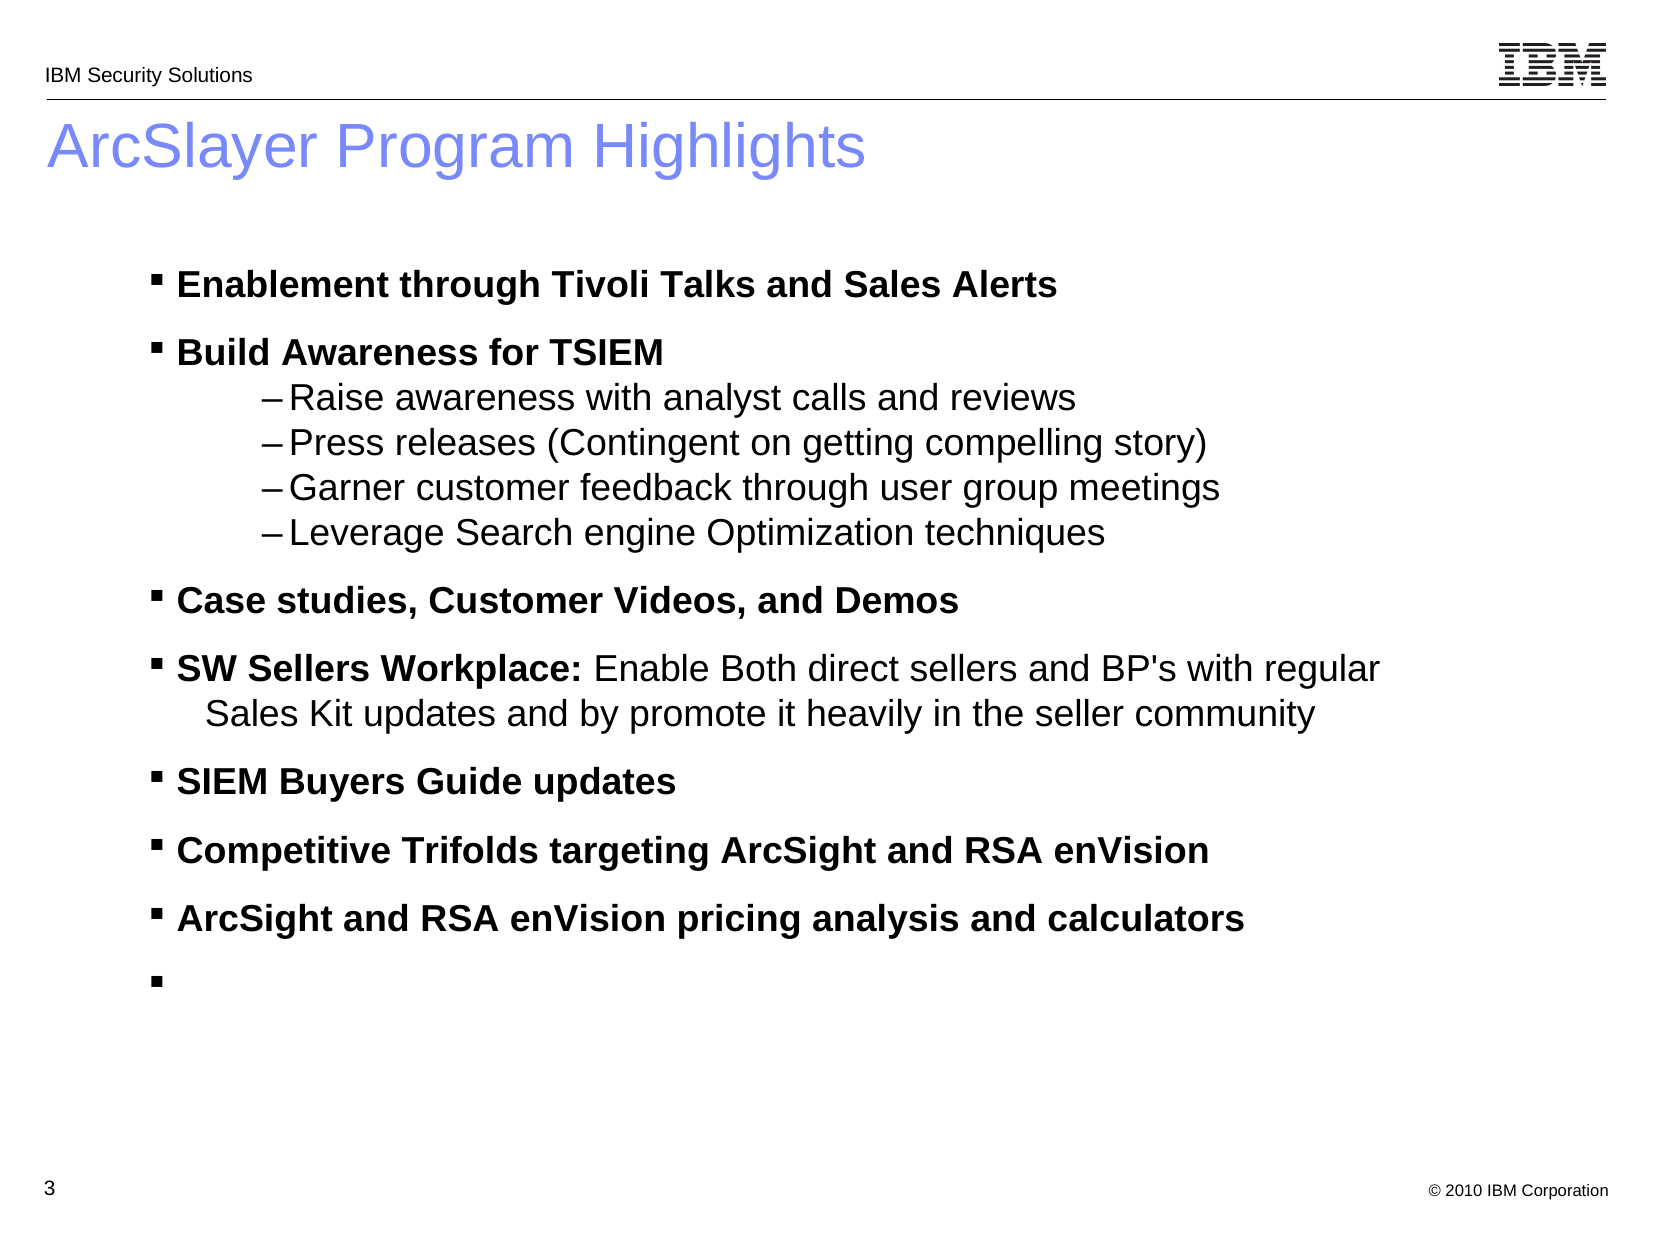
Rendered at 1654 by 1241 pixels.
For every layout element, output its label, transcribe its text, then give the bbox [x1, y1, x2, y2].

title ArcSlayer Program Highlights [32, 107, 1604, 224]
list Enablement through Tivoli Talks and Sales Alerts Build Awareness for TSIEM Raise awareness with analyst calls and reviews Press releases (Contingent on getting compelling story) Garner customer feedback through user group meetings Leverage Search engine Optimization techniques Case studies, Customer Videos, and Demos SW Sellers Workplace: Enable Both direct sellers and BP's with regular Sales Kit updates and by promote it heavily in the seller community SIEM Buyers Guide updates Competitive Trifolds targeting ArcSight and RSA enVision ArcSight and RSA enVision pricing analysis and calculators [133, 252, 1483, 1137]
picture [1499, 43, 1606, 86]
